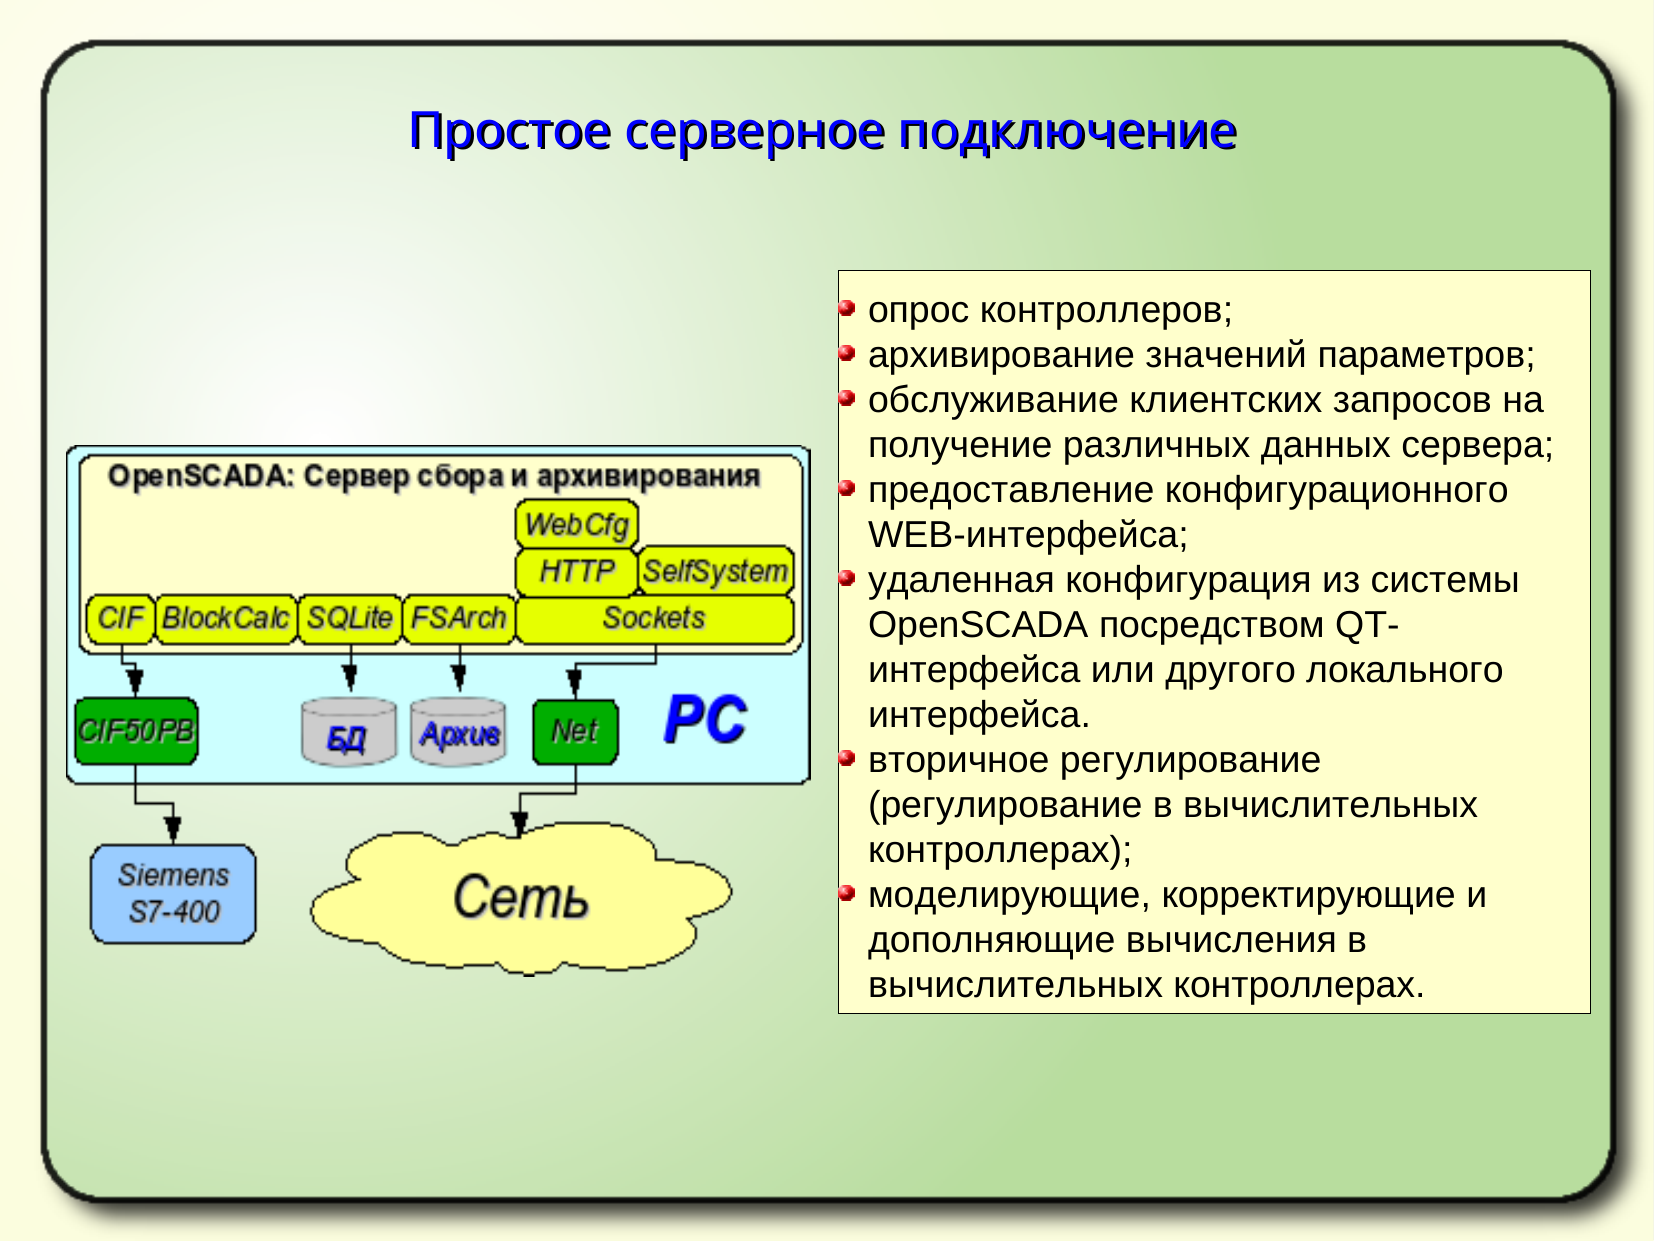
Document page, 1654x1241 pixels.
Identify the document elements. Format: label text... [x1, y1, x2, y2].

list опрос контроллеров; архивирование значений параметров; обслуживание клиентских запросов на получение различных данных сервера; предоставление конфигурационного WEB-интерфейса; удаленная конфигурация из системы OpenSCADA посредством QT-интерфейса или другого локального интерфейса. вторичное регулирование (регулирование в вычислительных контроллерах); моделирующие, корректирующие и дополняющие вычисления в вычислительных контроллерах. [838, 270, 1591, 1014]
picture [0, 0, 1654, 1241]
title Простое серверное подключение [116, 89, 1528, 164]
